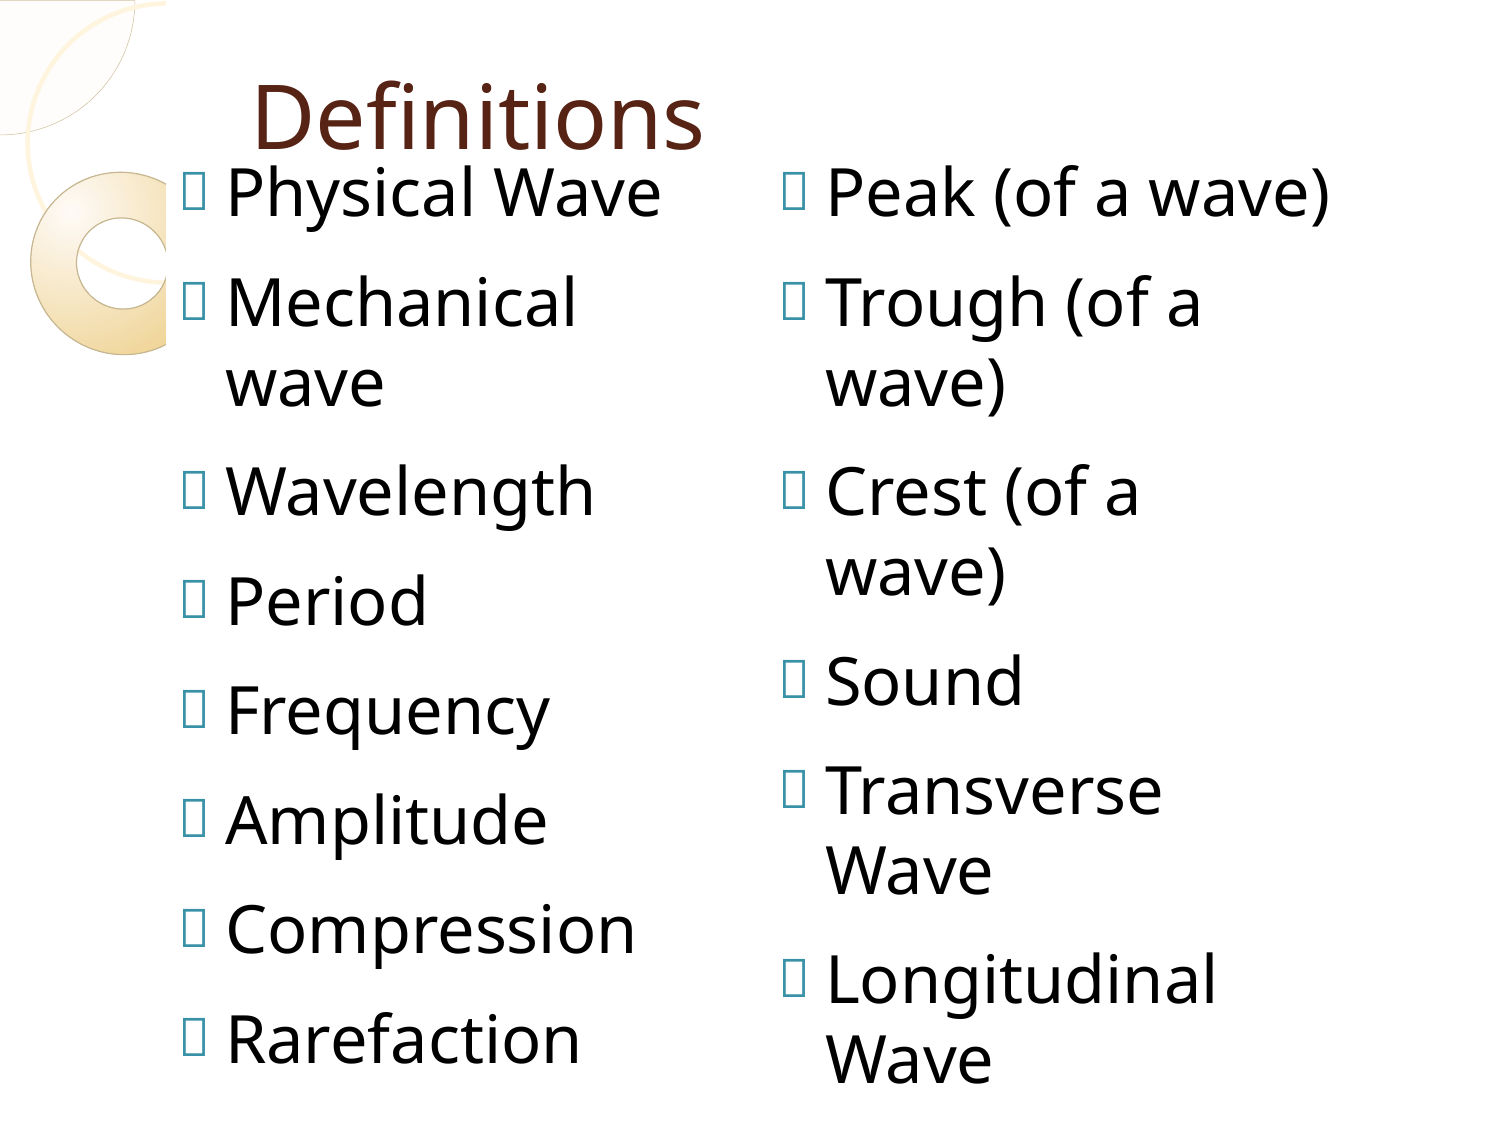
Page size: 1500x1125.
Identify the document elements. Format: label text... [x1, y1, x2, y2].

title Definitions [235, 45, 1466, 233]
list Physical Wave Mechanical wave Wavelength Period Frequency Amplitude Compression Rarefaction [150, 135, 750, 901]
list Peak (of a wave) Trough (of a wave) Crest (of a wave) Sound Transverse Wave Longitudinal Wave Interference Superposition [750, 135, 1351, 901]
